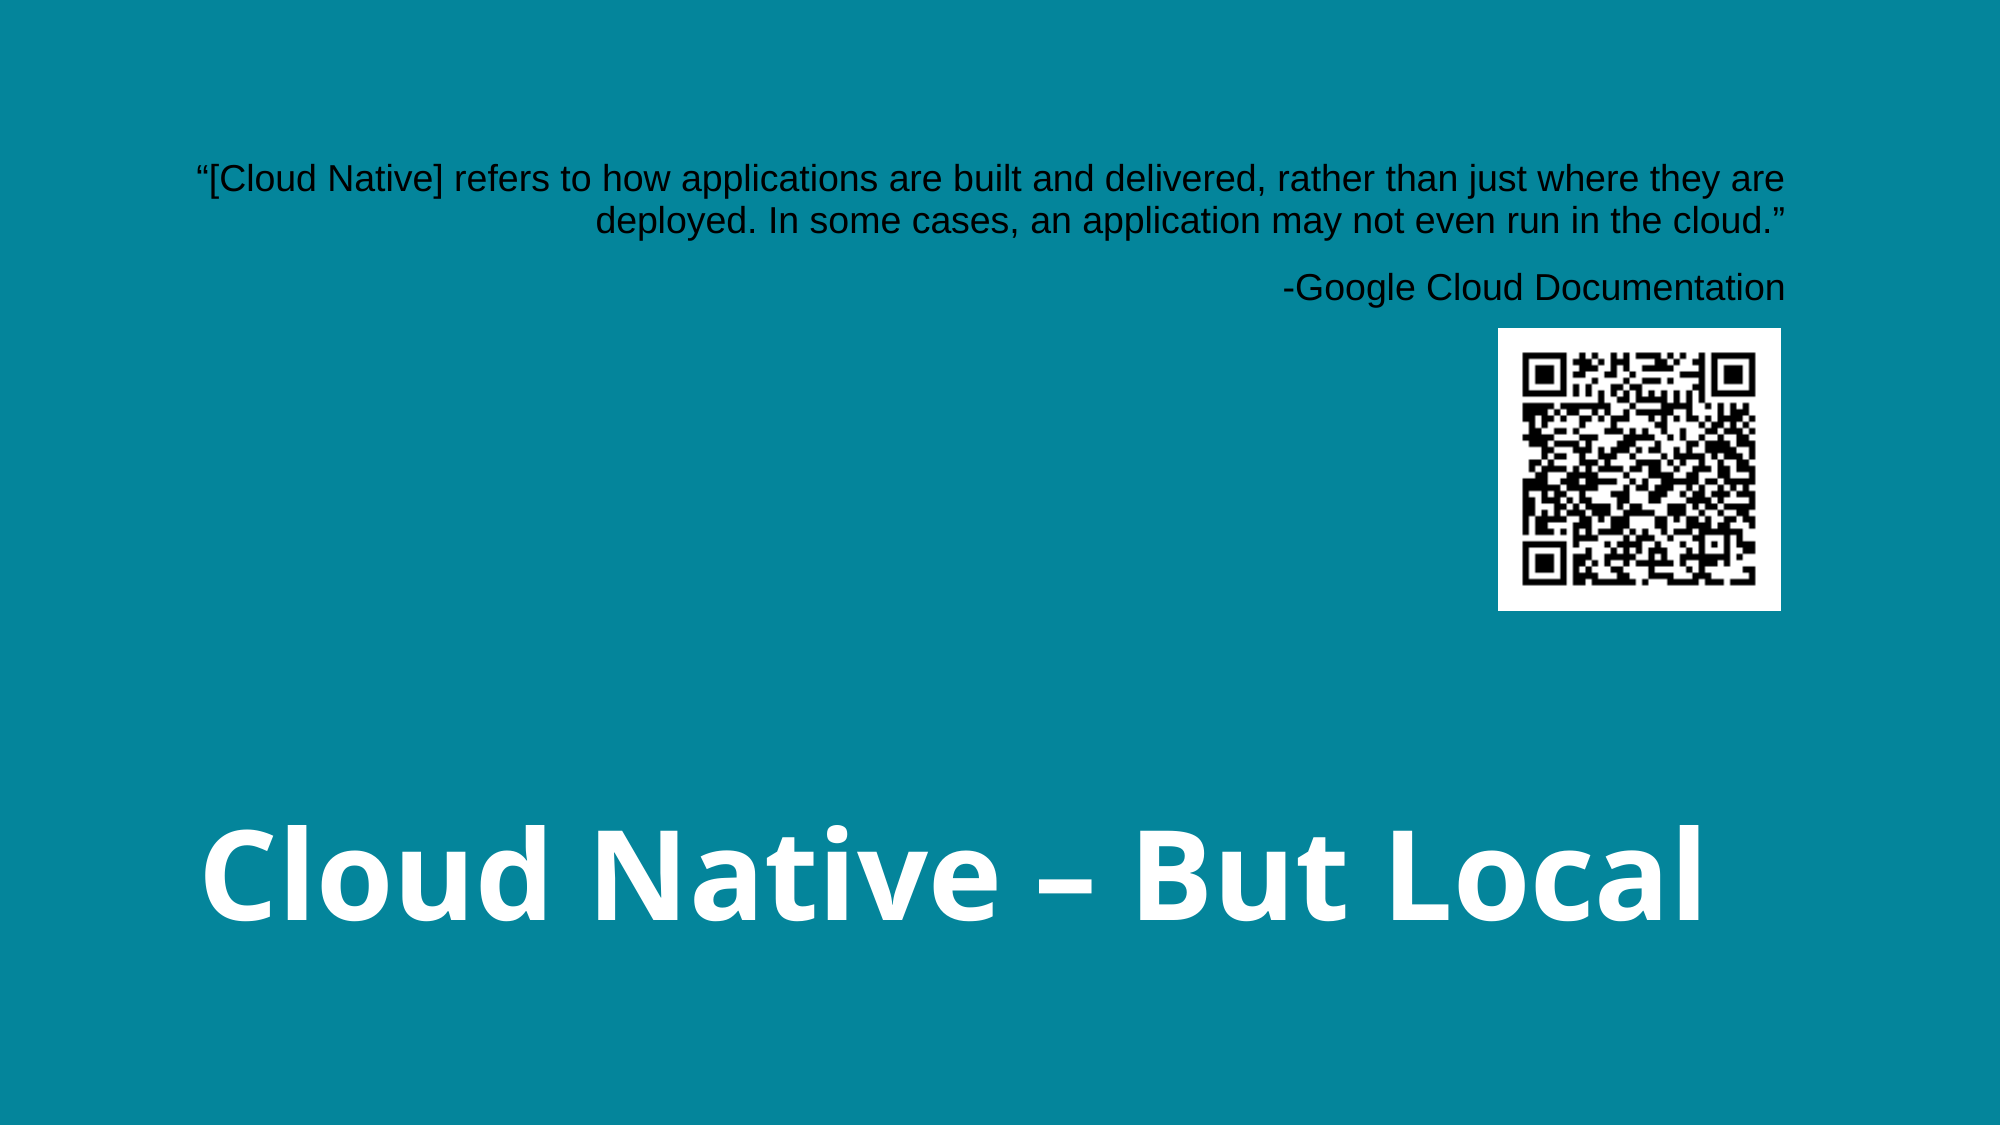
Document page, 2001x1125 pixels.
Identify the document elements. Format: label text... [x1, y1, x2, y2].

text_box “[Cloud Native] refers to how applications are built and delivered, rather than just where they are deployed. In some cases, an application may not even run in the cloud.” -Google Cloud Documentation [150, 149, 1801, 413]
picture [1498, 328, 1781, 611]
title Cloud Native – But Local [183, 766, 1909, 956]
